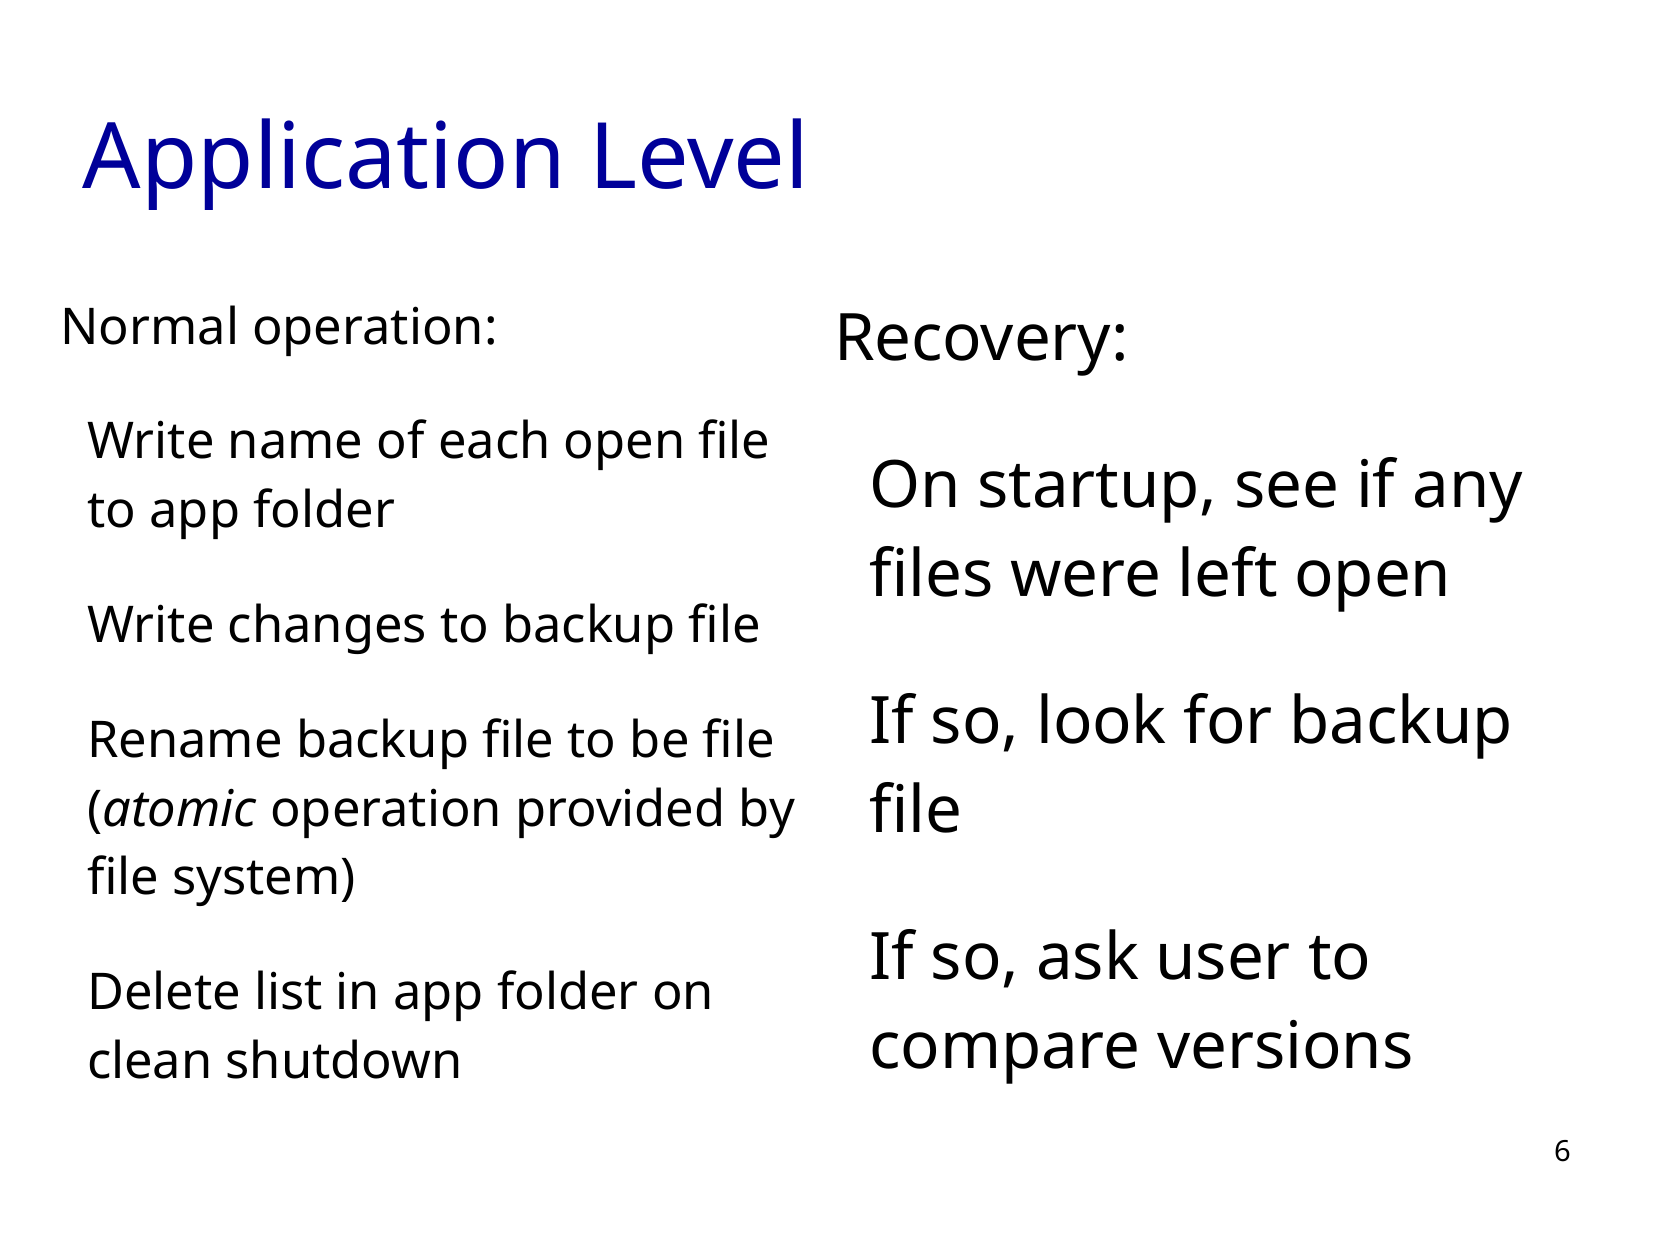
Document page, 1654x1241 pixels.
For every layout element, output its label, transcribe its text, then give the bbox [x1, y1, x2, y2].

title Application Level [82, 49, 1571, 257]
list Recovery: On startup, see if any files were left open If so, look for backup file If so, ask user to compare versions [834, 290, 1572, 1096]
list Normal operation: Write name of each open file to app folder Write changes to backup file Rename backup file to be file (atomic operation provided by file system) Delete list in app folder on clean shutdown [60, 290, 798, 1096]
